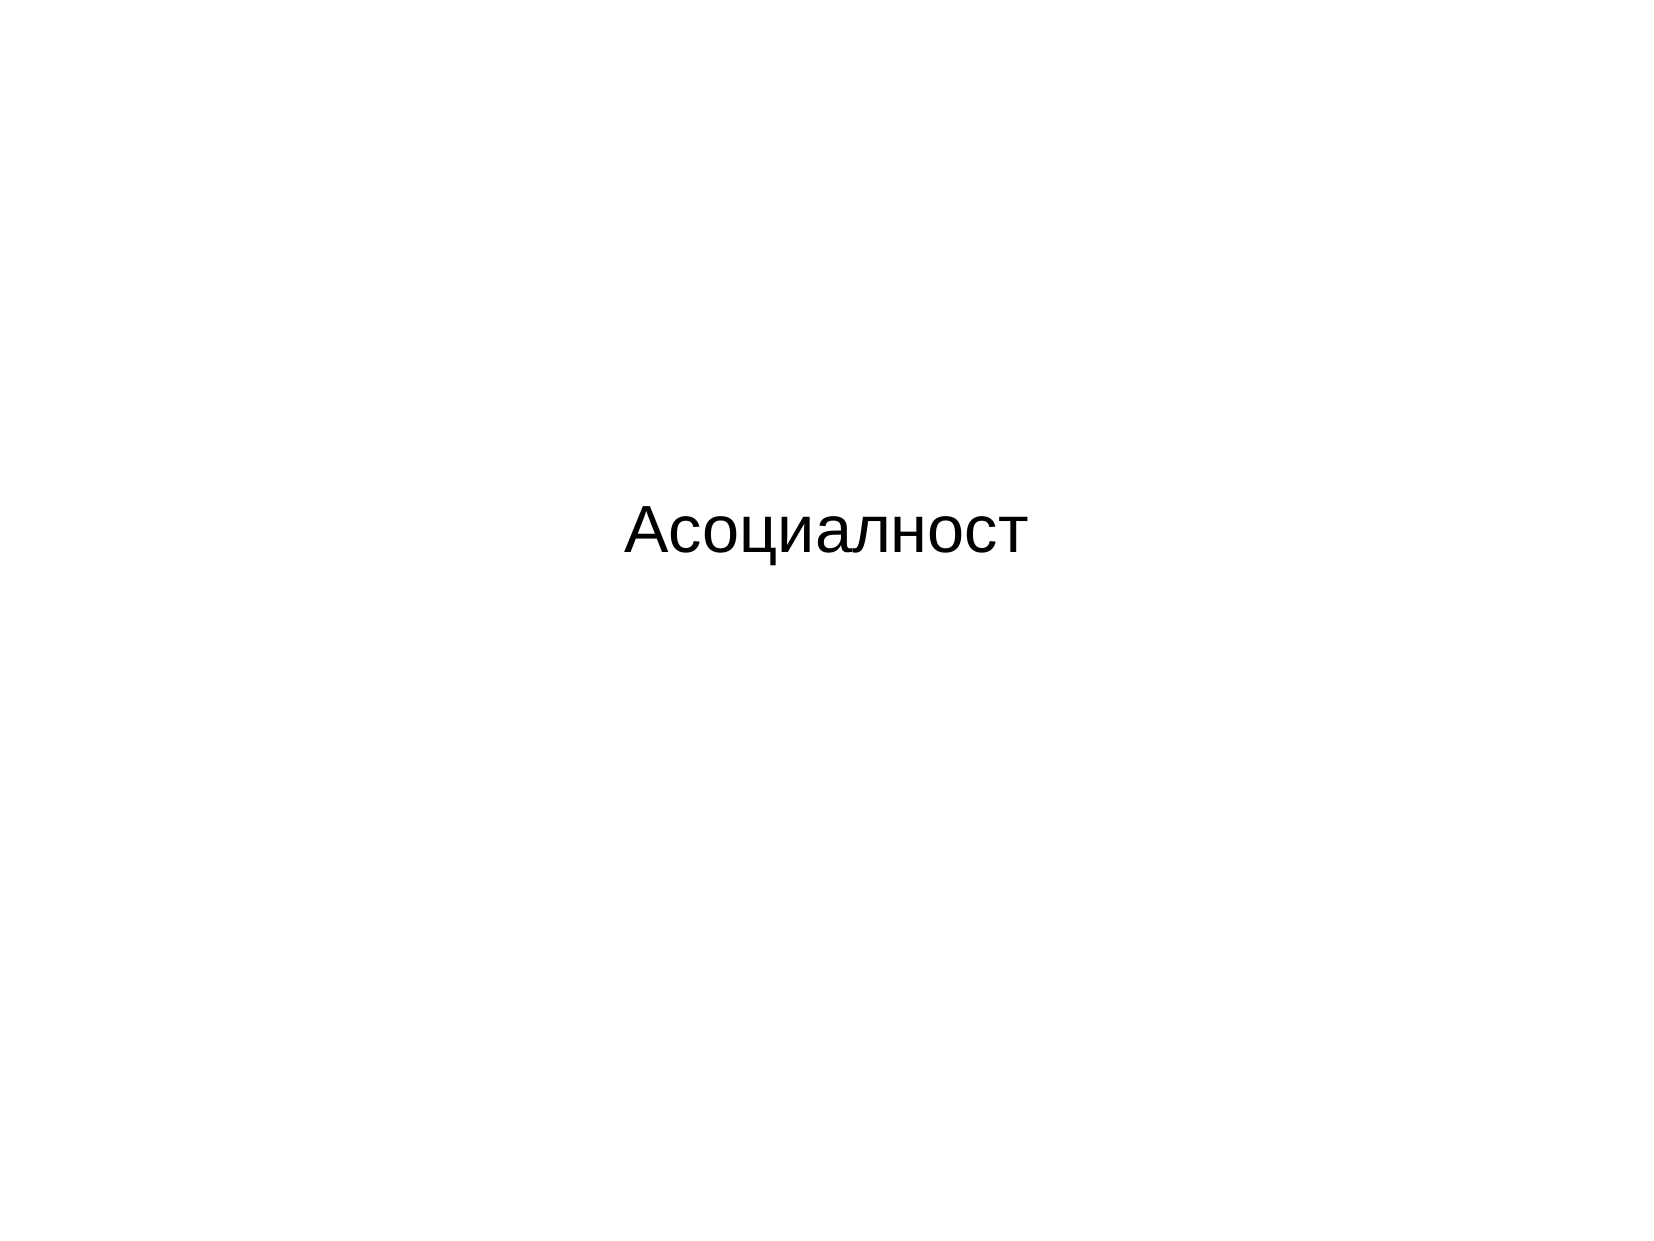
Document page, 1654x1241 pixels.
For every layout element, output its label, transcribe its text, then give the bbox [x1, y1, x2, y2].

subtitle Асоциалност [82, 49, 1571, 1010]
